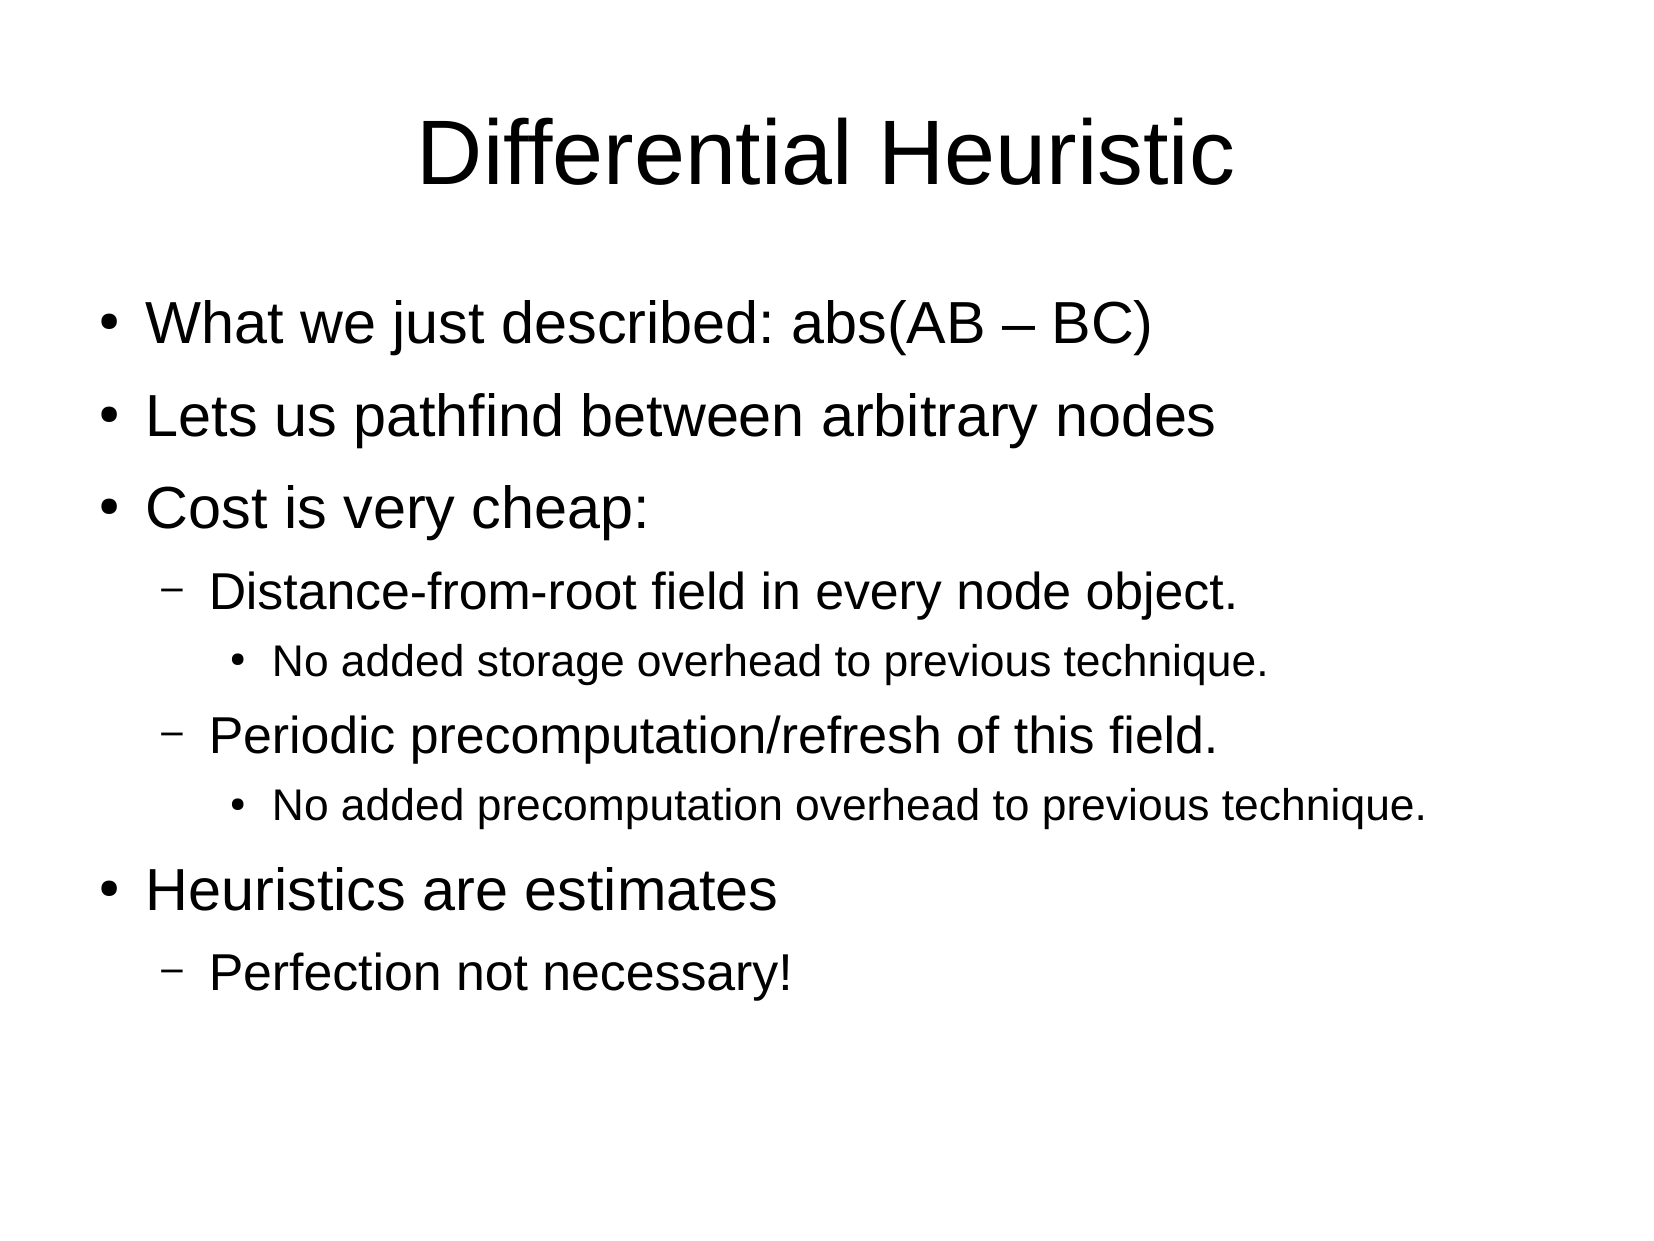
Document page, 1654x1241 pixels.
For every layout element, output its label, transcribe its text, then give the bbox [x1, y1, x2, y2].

list What we just described: abs(AB – BC) Lets us pathfind between arbitrary nodes Cost is very cheap: Distance-from-root field in every node object. No added storage overhead to previous technique. Periodic precomputation/refresh of this field. No added precomputation overhead to previous technique. Heuristics are estimates Perfection not necessary! [82, 290, 1571, 1010]
title Differential Heuristic [82, 49, 1571, 257]
